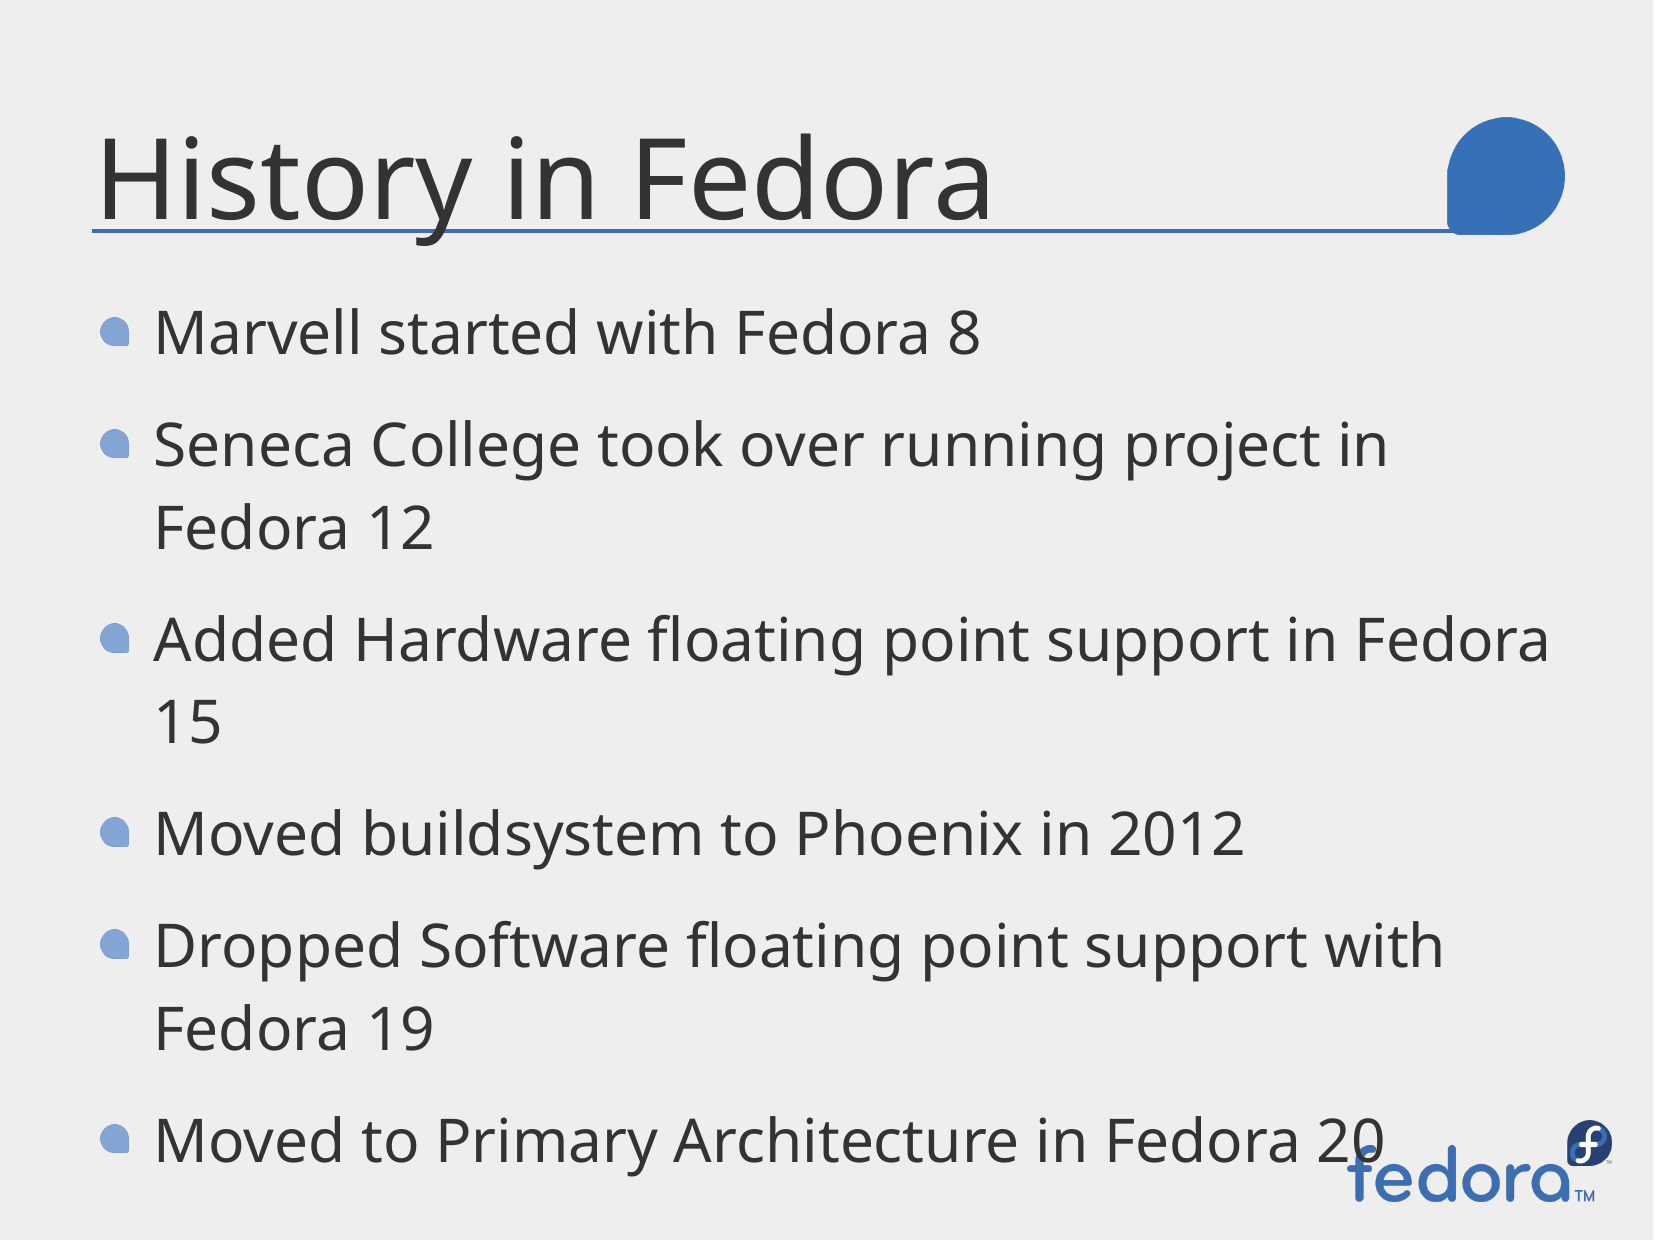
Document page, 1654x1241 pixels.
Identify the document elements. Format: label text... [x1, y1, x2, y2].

picture [1447, 117, 1565, 235]
picture [1347, 1120, 1612, 1202]
list Marvell started with Fedora 8 Seneca College took over running project in Fedora 12 Added Hardware floating point support in Fedora 15 Moved buildsystem to Phoenix in 2012 Dropped Software floating point support with Fedora 19 Moved to Primary Architecture in Fedora 20 [82, 290, 1571, 1181]
title History in Fedora [94, 100, 1426, 251]
